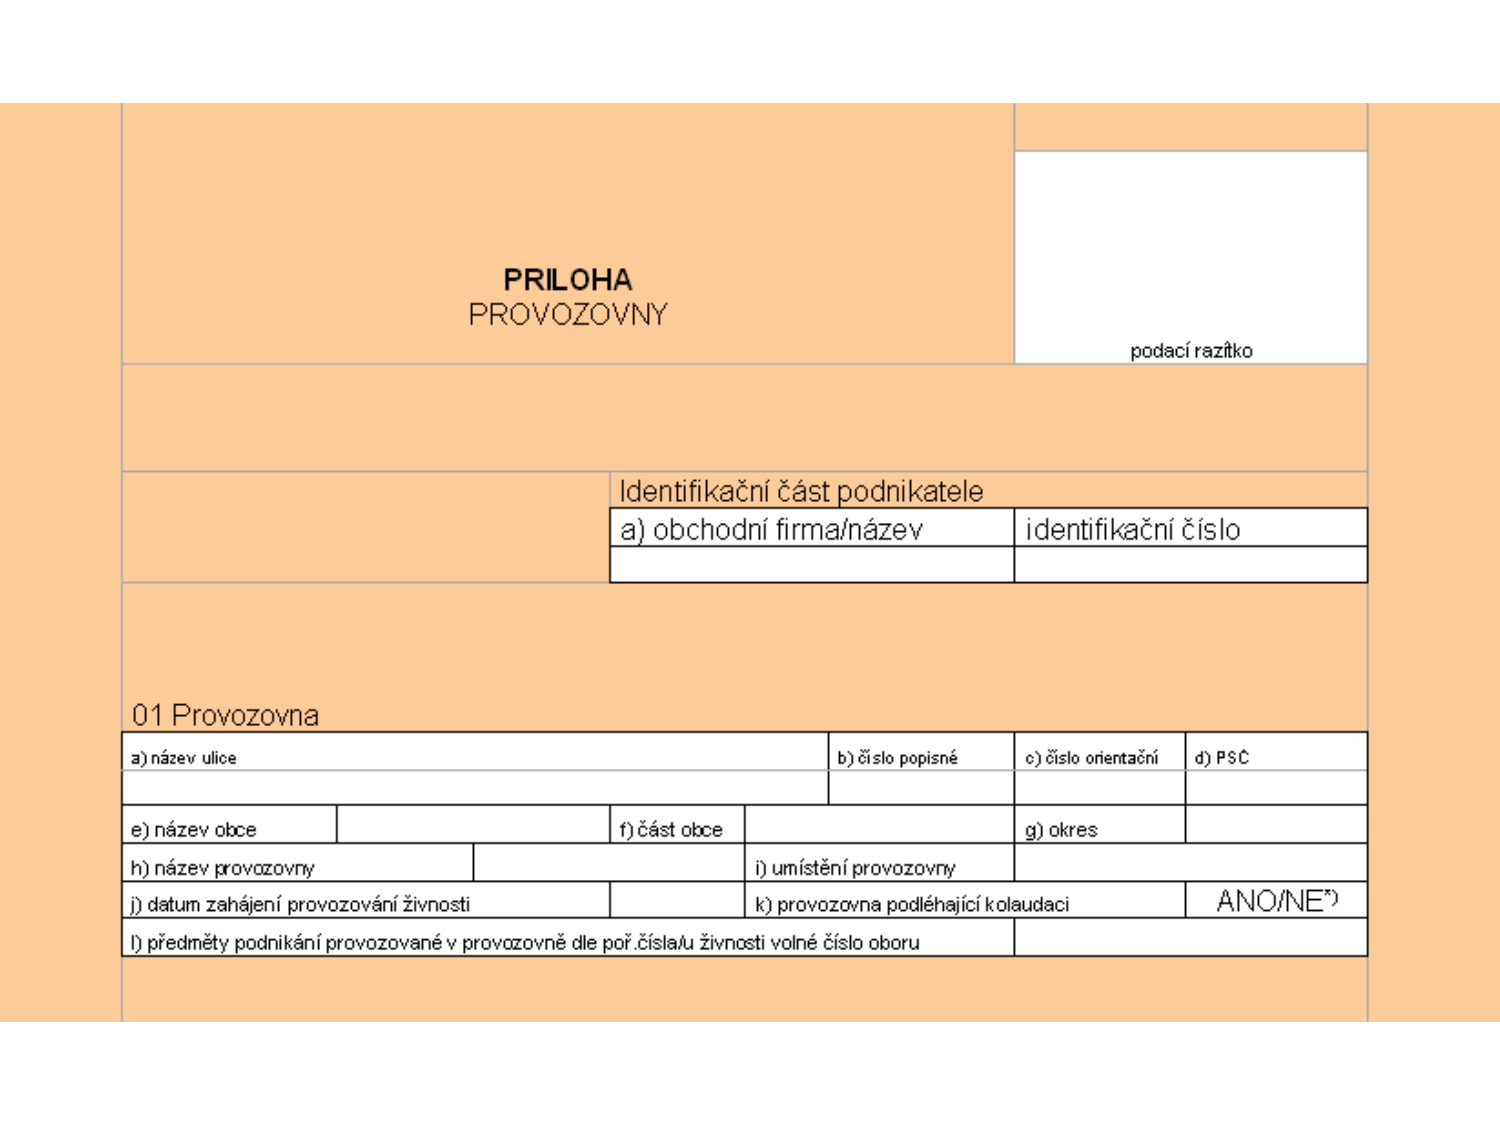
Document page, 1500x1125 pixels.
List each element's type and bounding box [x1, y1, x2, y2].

picture [0, 103, 1500, 1022]
